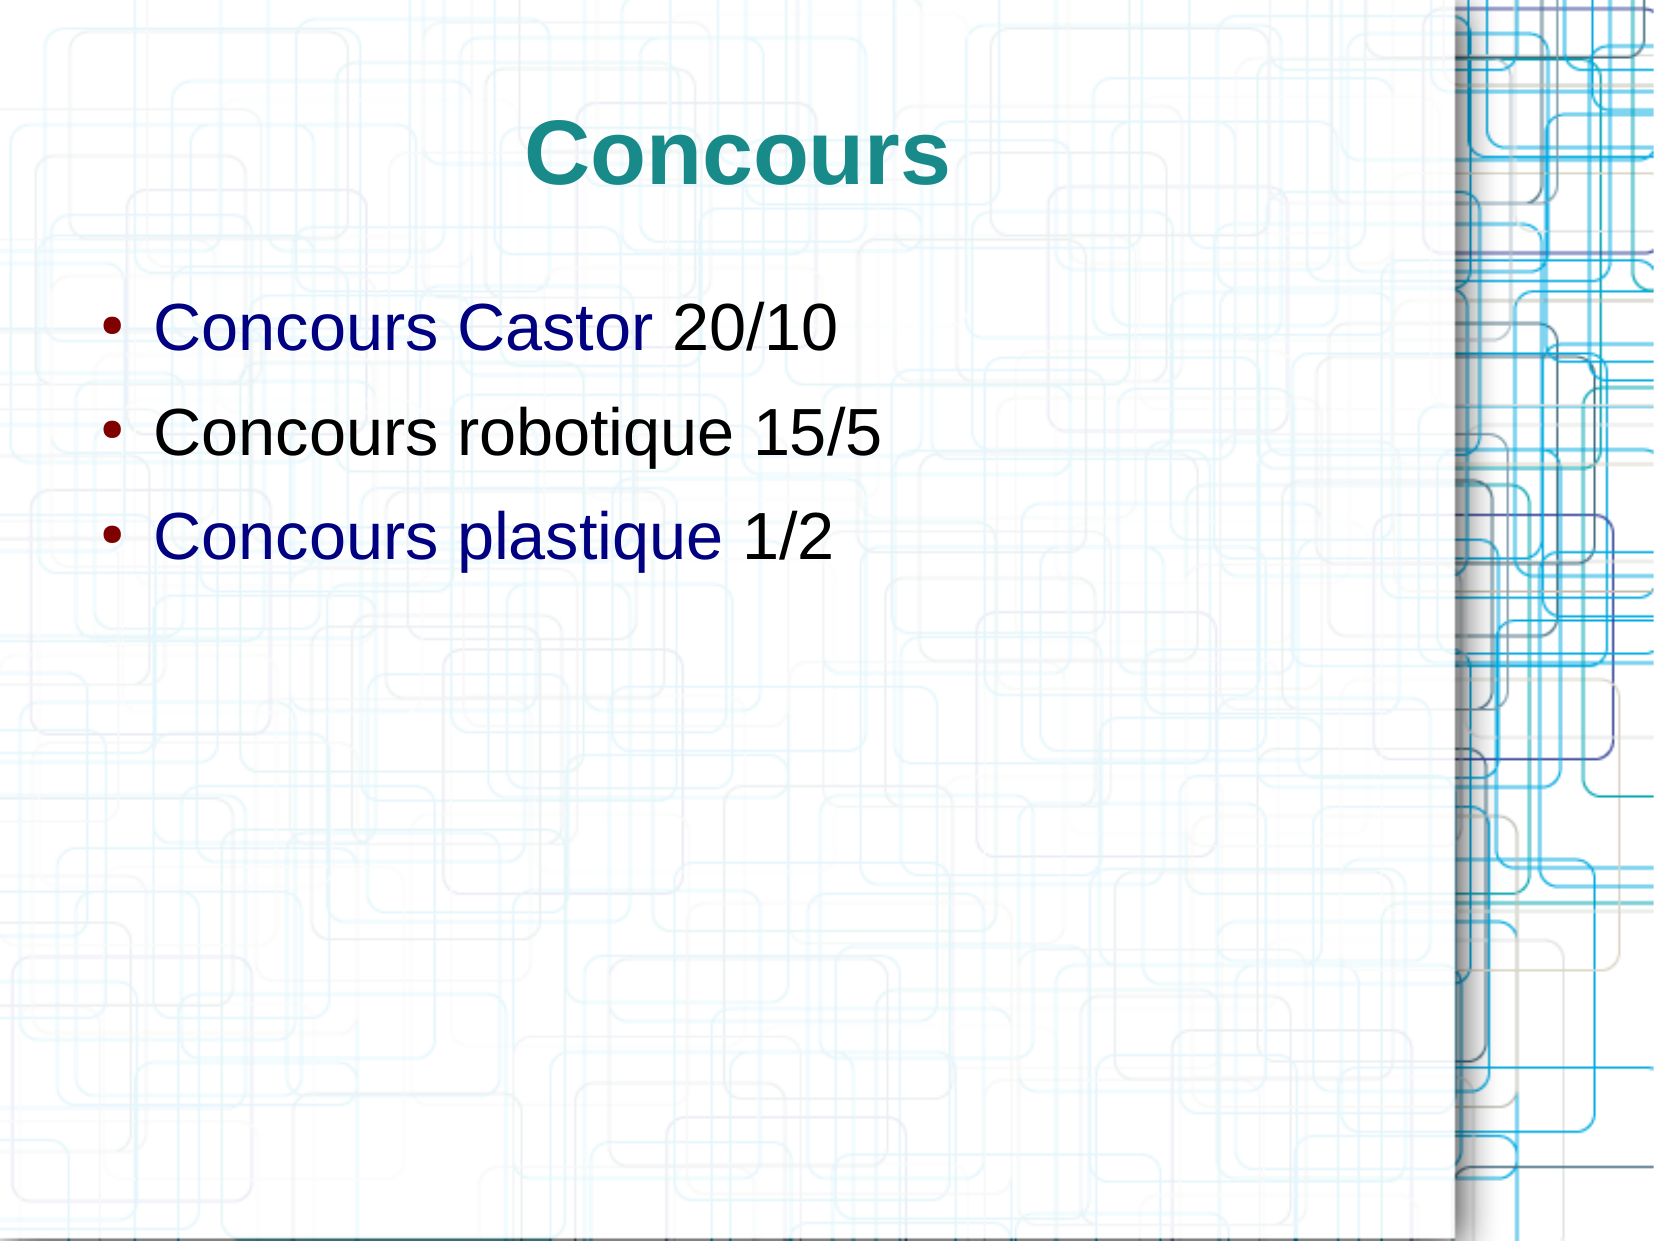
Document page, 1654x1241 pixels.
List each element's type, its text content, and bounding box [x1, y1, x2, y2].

title Concours [59, 49, 1418, 257]
list Concours Castor 20/10 Concours robotique 15/5 Concours plastique 1/2 [82, 290, 1418, 1010]
picture [0, 0, 1654, 1241]
